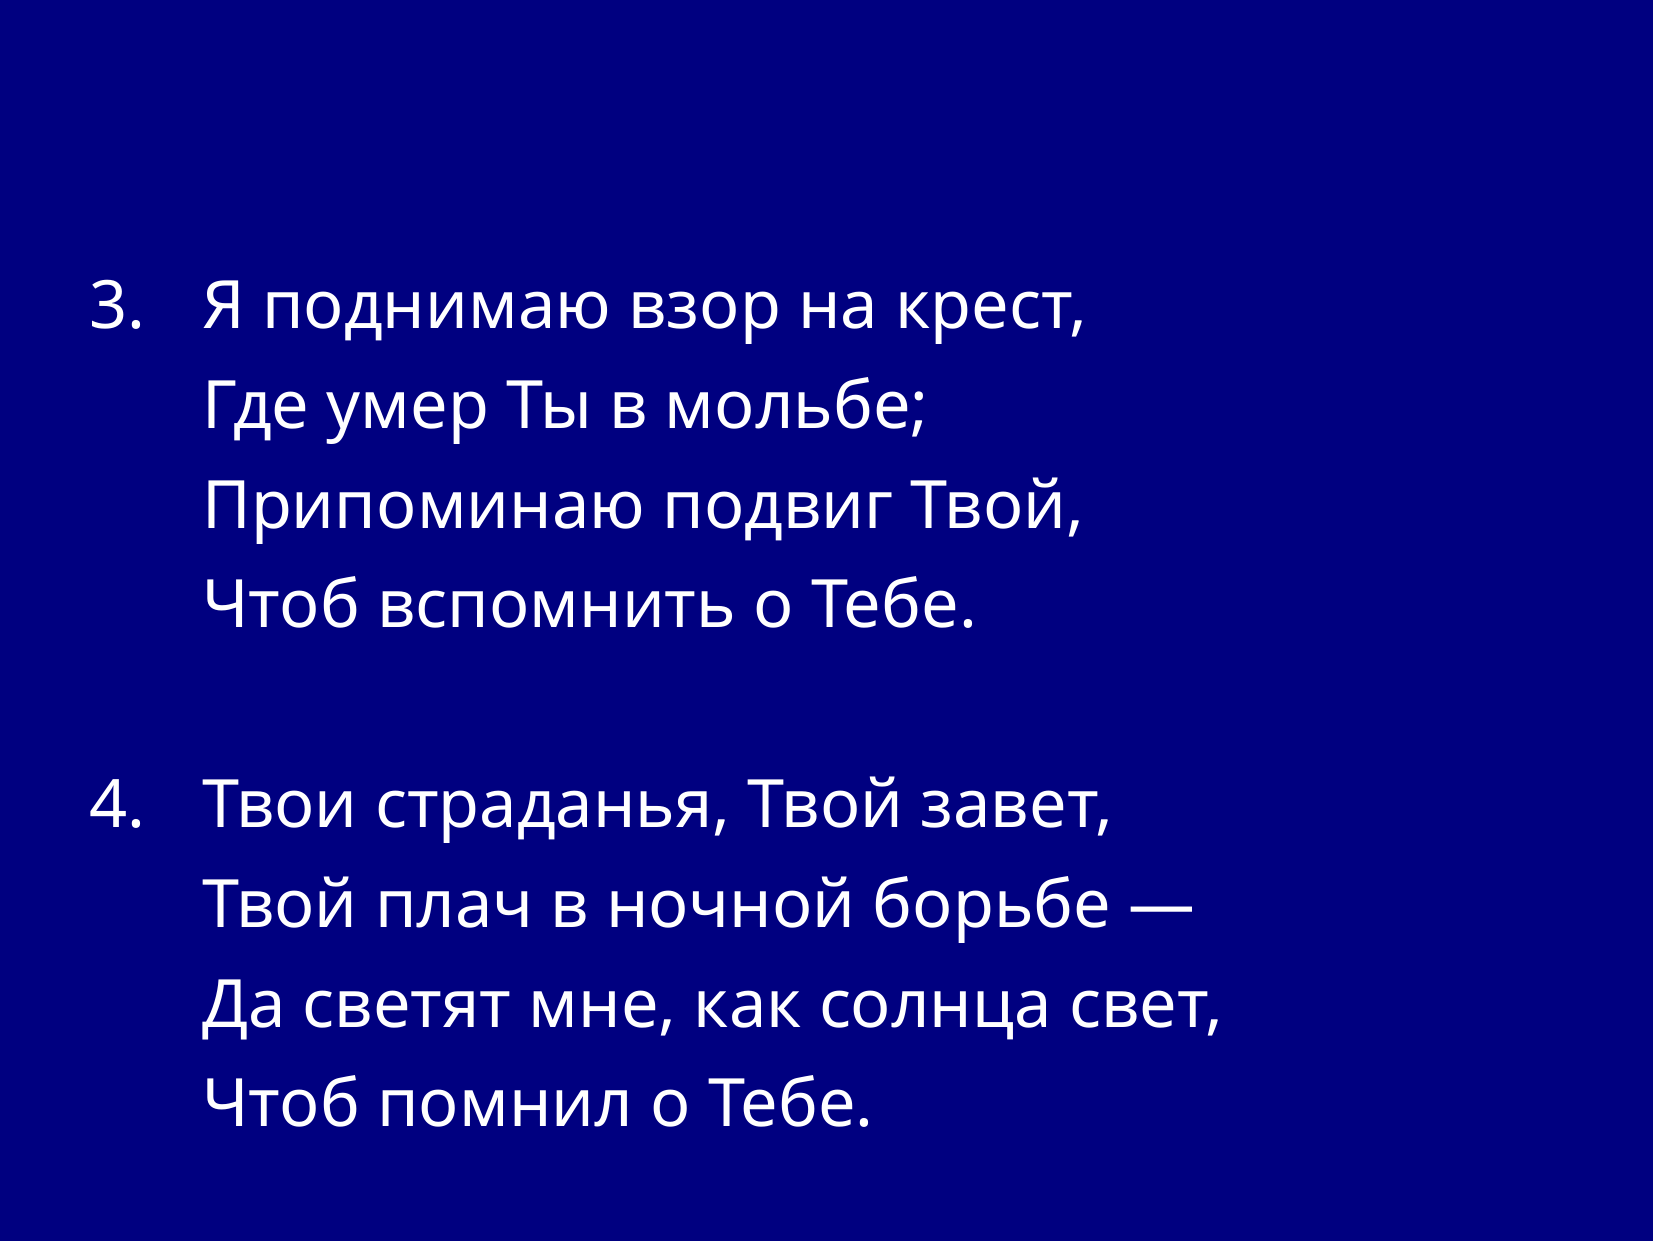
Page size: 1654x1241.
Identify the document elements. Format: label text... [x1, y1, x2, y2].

text_box 3. Я поднимаю взор на крест, Где умер Ты в мольбе; Припоминаю подвиг Твой, Чтоб вспомнить о Тебе. 4. Твои страданья, Твой завет, Твой плач в ночной борьбе — Да светят мне, как солнца свет, Чтоб помнил о Тебе. [75, 150, 1576, 1163]
